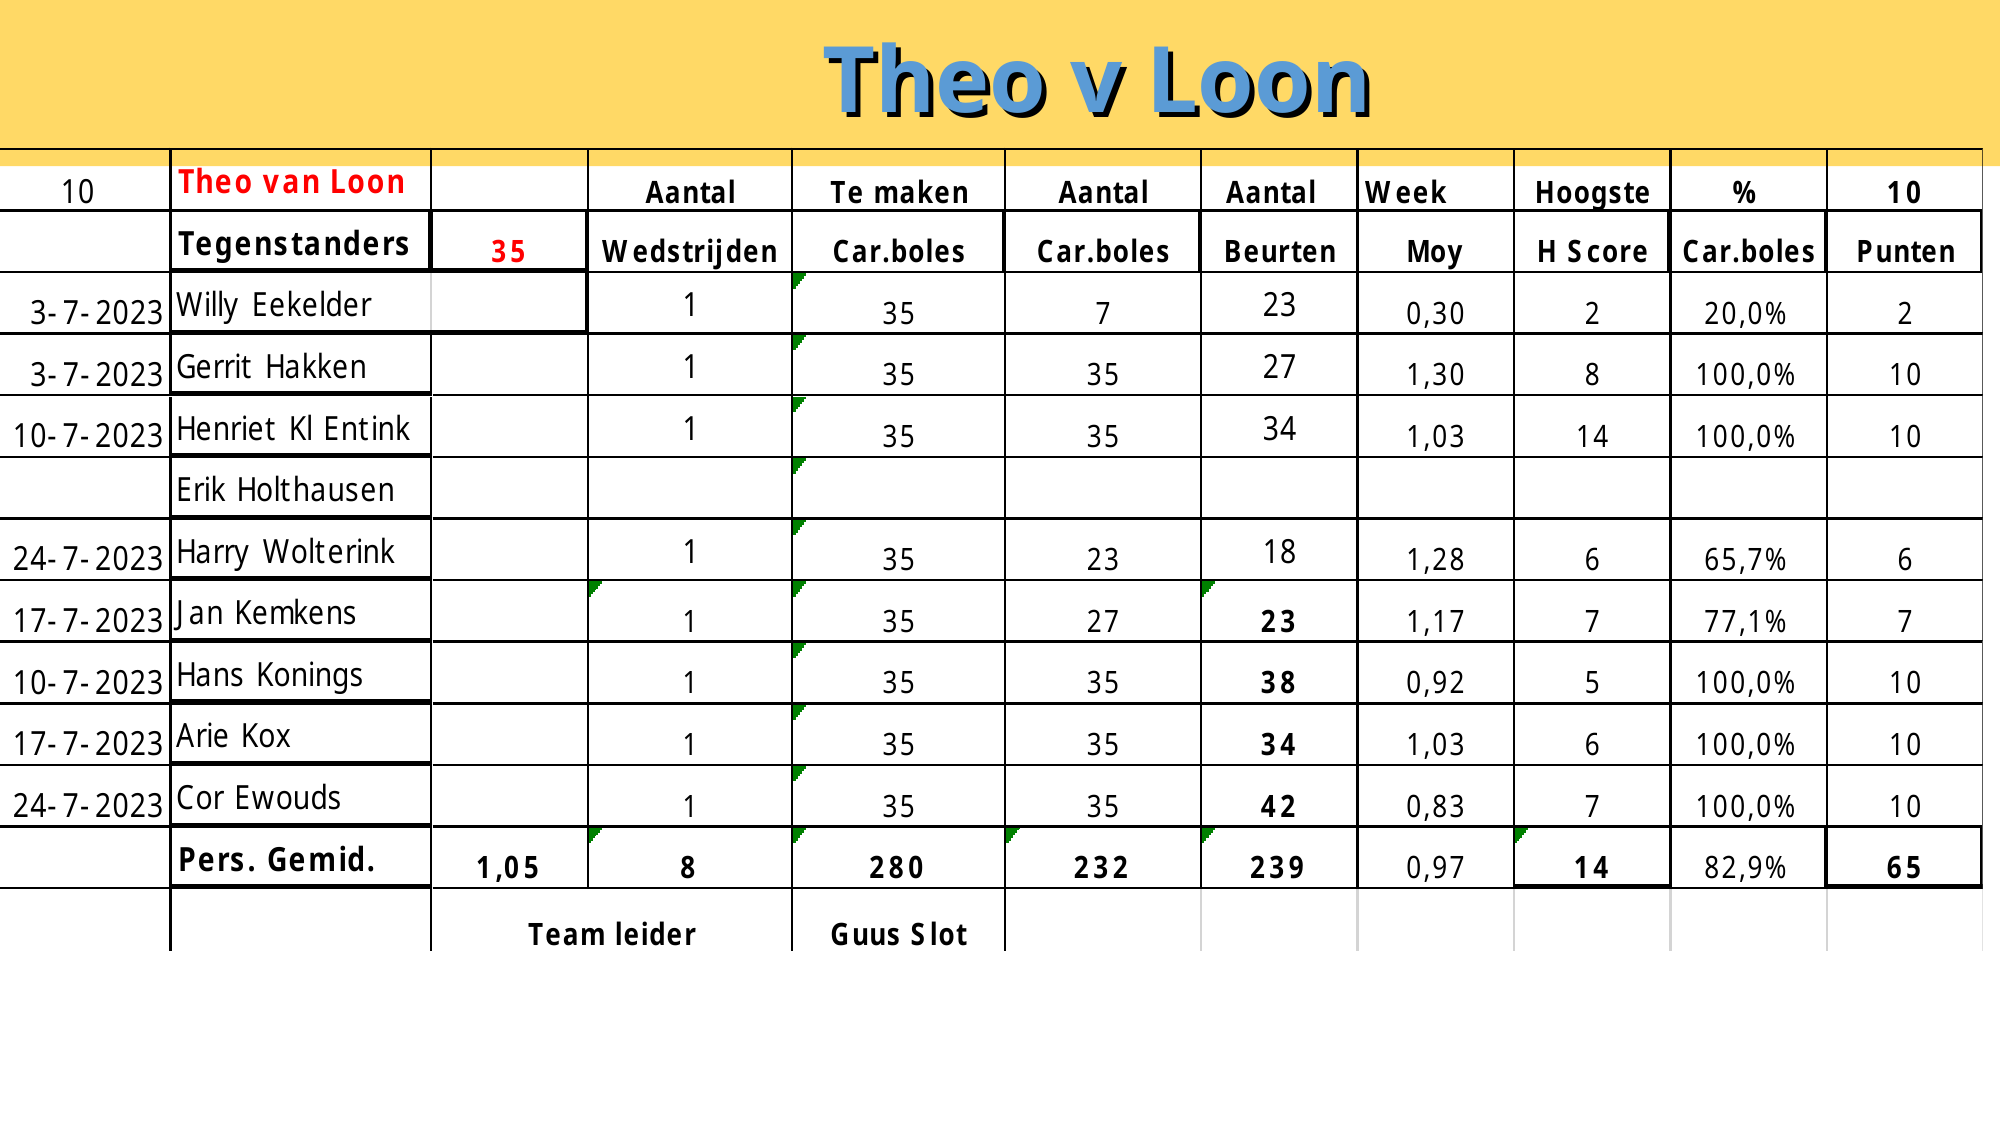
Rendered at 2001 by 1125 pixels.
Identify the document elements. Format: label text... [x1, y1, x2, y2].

title Theo v Loon [0, 0, 2000, 167]
picture [0, 147, 1985, 954]
